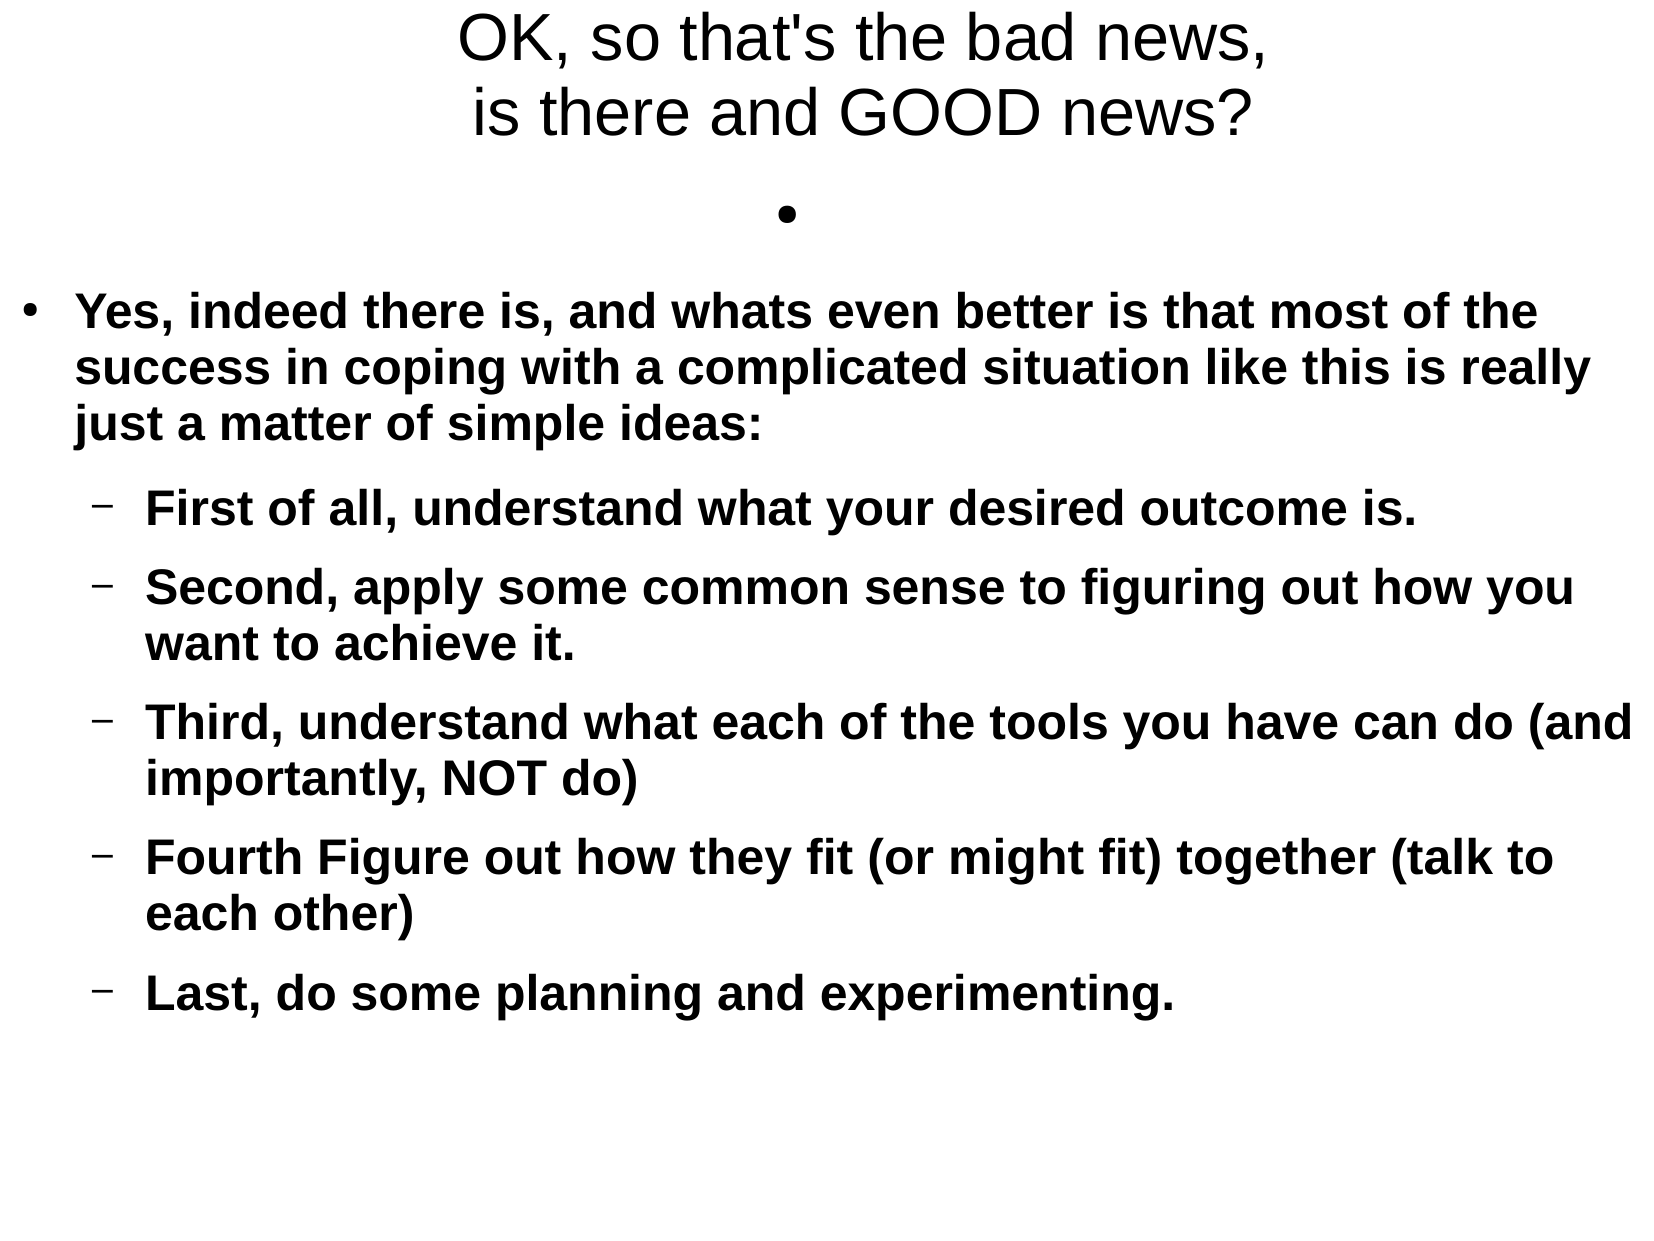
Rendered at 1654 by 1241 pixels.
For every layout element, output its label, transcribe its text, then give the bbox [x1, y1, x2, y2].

list OK, so that's the bad news, is there and GOOD news? Yes, indeed there is, and whats even better is that most of the success in coping with a complicated situation like this is really just a matter of simple ideas: First of all, understand what your desired outcome is. Second, apply some common sense to figuring out how you want to achieve it. Third, understand what each of the tools you have can do (and importantly, NOT do) Fourth Figure out how they fit (or might fit) together (talk to each other) Last, do some planning and experimenting. [3, 0, 1654, 1226]
